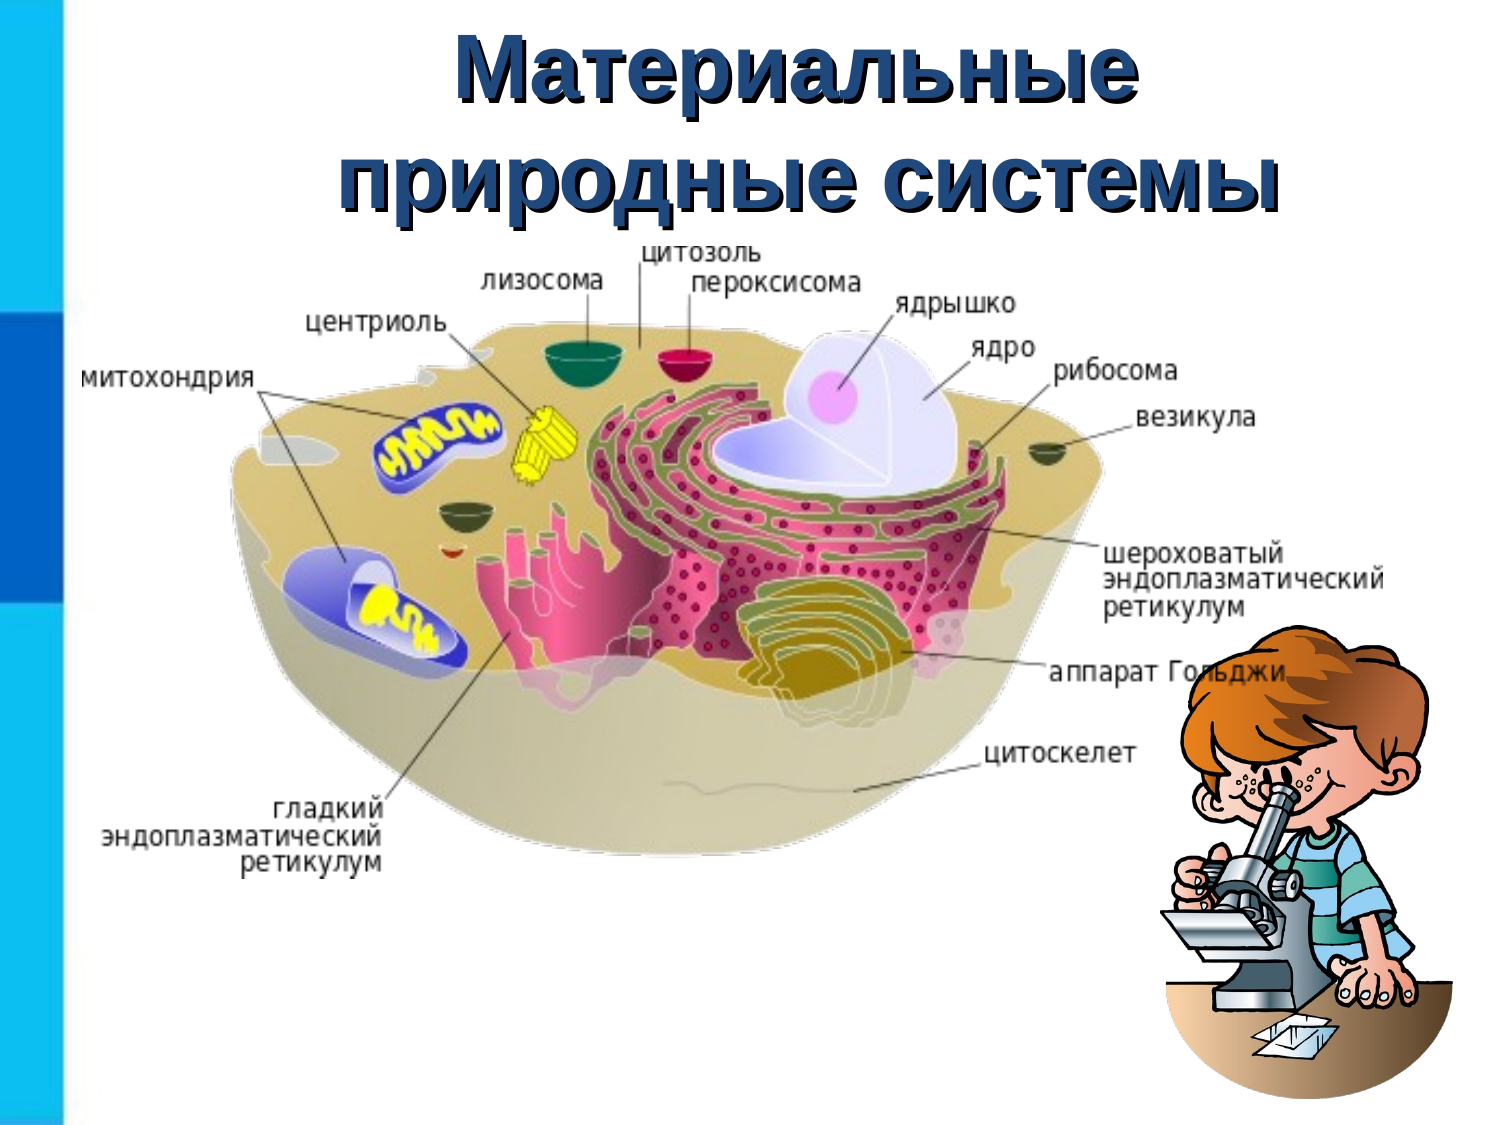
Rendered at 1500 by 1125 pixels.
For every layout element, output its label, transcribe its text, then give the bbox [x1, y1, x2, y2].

picture [0, 0, 1500, 1125]
title Материальные природные системы [117, 23, 1500, 211]
